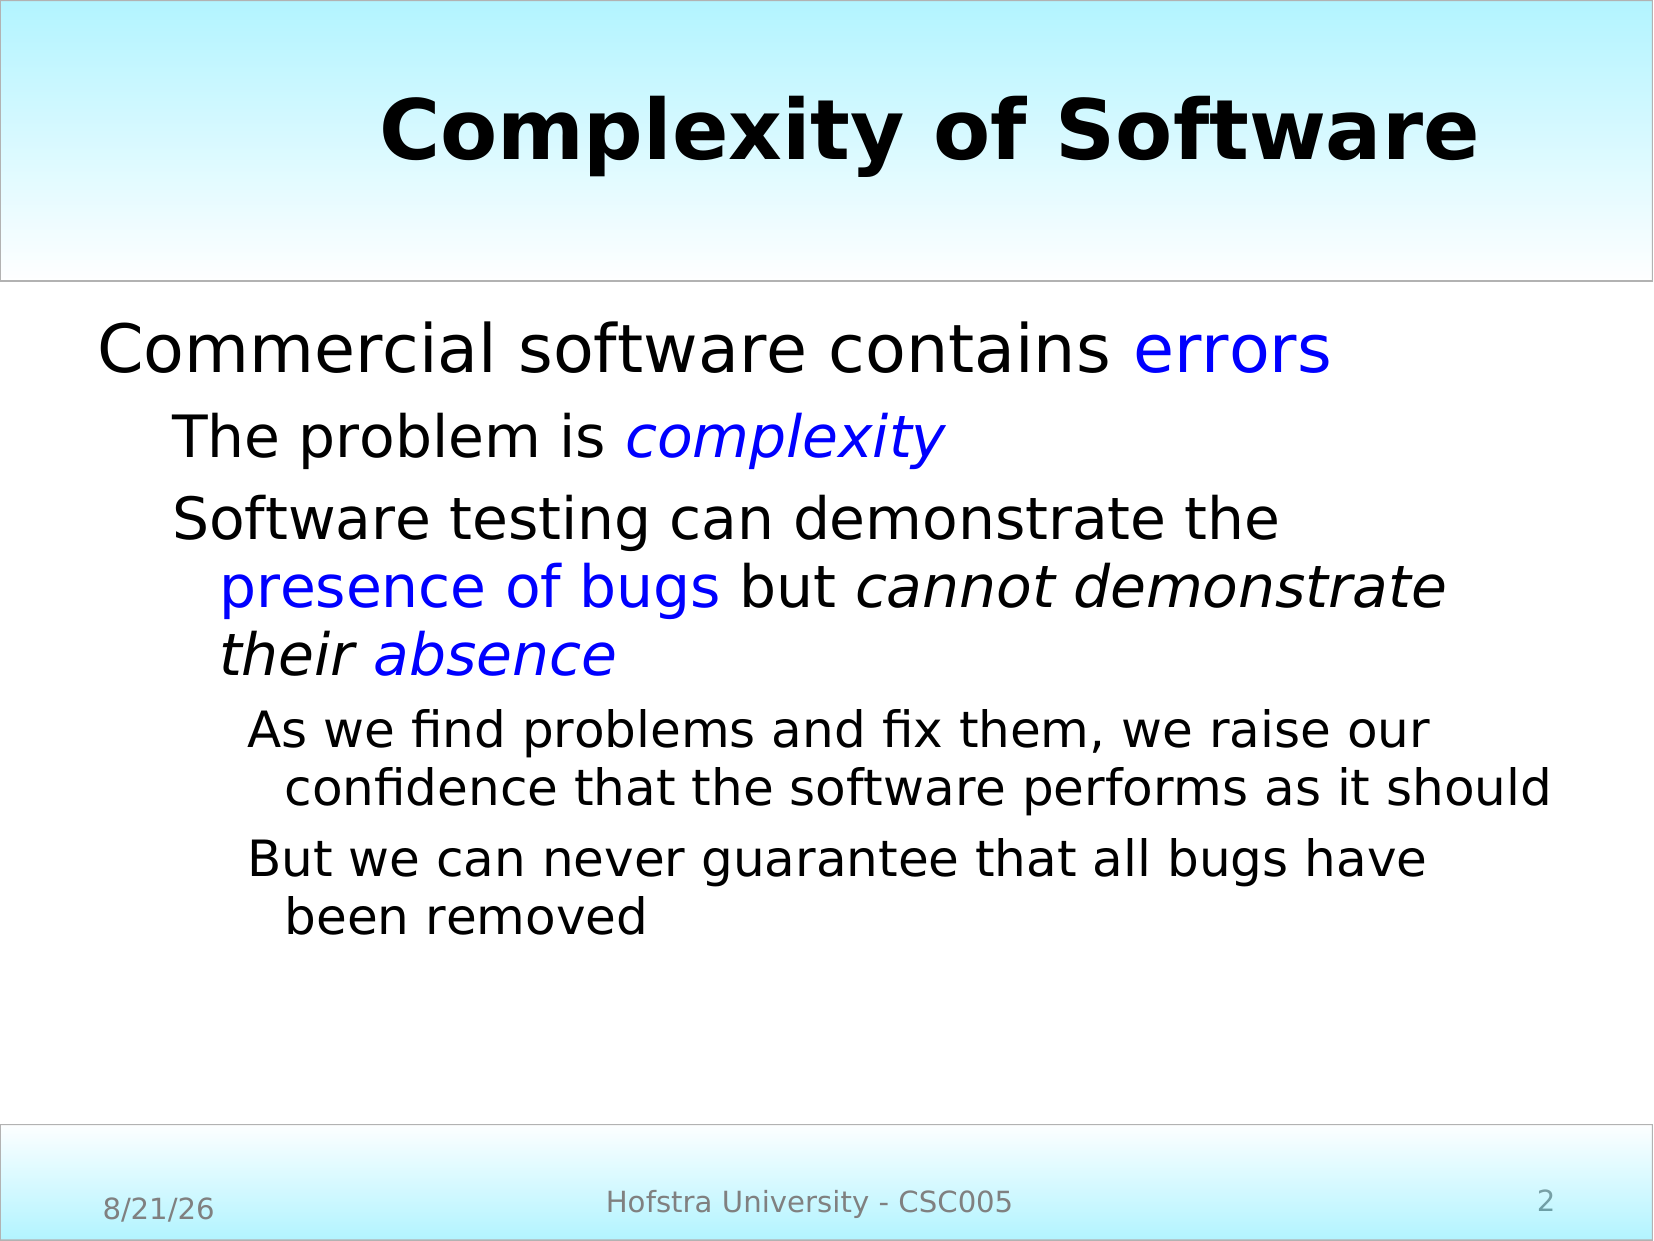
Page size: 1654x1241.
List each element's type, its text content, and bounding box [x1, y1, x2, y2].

list Commercial software contains errors The problem is complexity Software testing can demonstrate the presence of bugs but cannot demonstrate their absence As we find problems and fix them, we raise our confidence that the software performs as it should But we can never guarantee that all bugs have been removed [82, 303, 1571, 1131]
title Complexity of Software [247, 27, 1612, 235]
